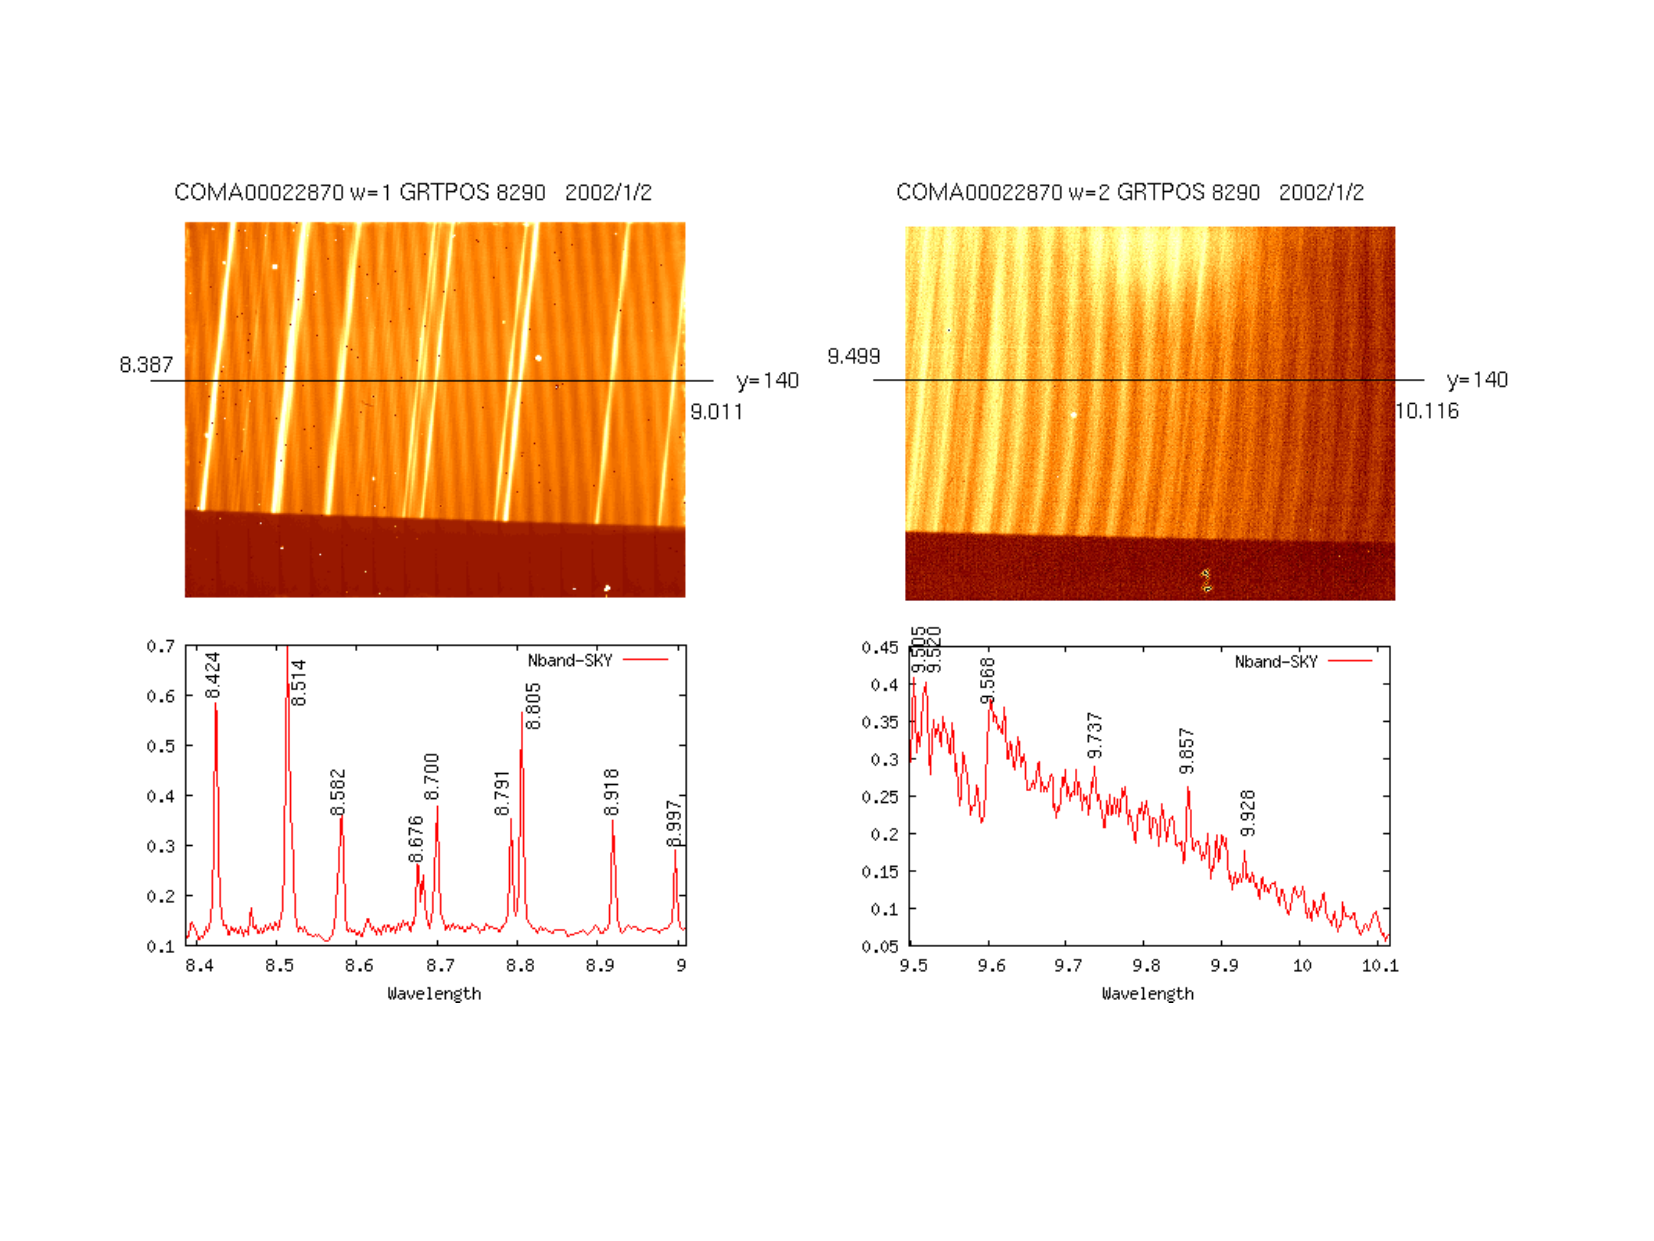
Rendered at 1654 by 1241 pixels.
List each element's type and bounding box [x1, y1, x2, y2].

picture [826, 177, 1512, 1003]
picture [118, 177, 803, 1003]
